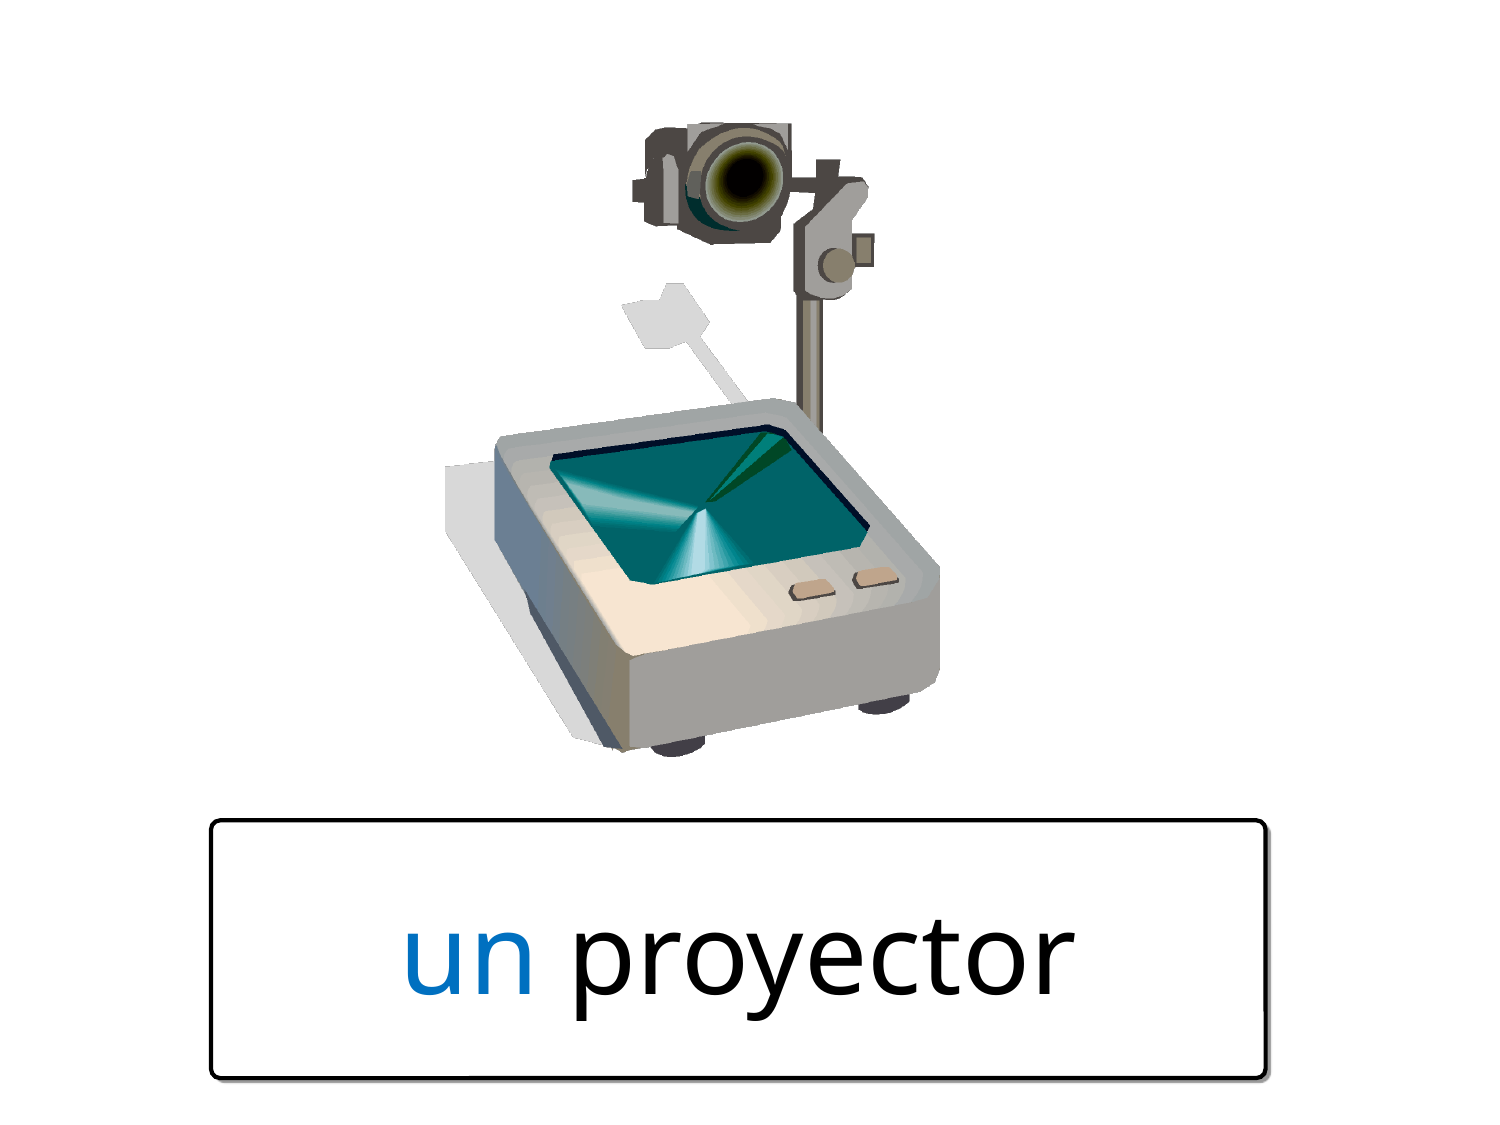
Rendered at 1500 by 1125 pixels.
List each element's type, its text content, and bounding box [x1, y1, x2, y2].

picture [445, 117, 941, 760]
text_box un proyector [210, 820, 1266, 1079]
